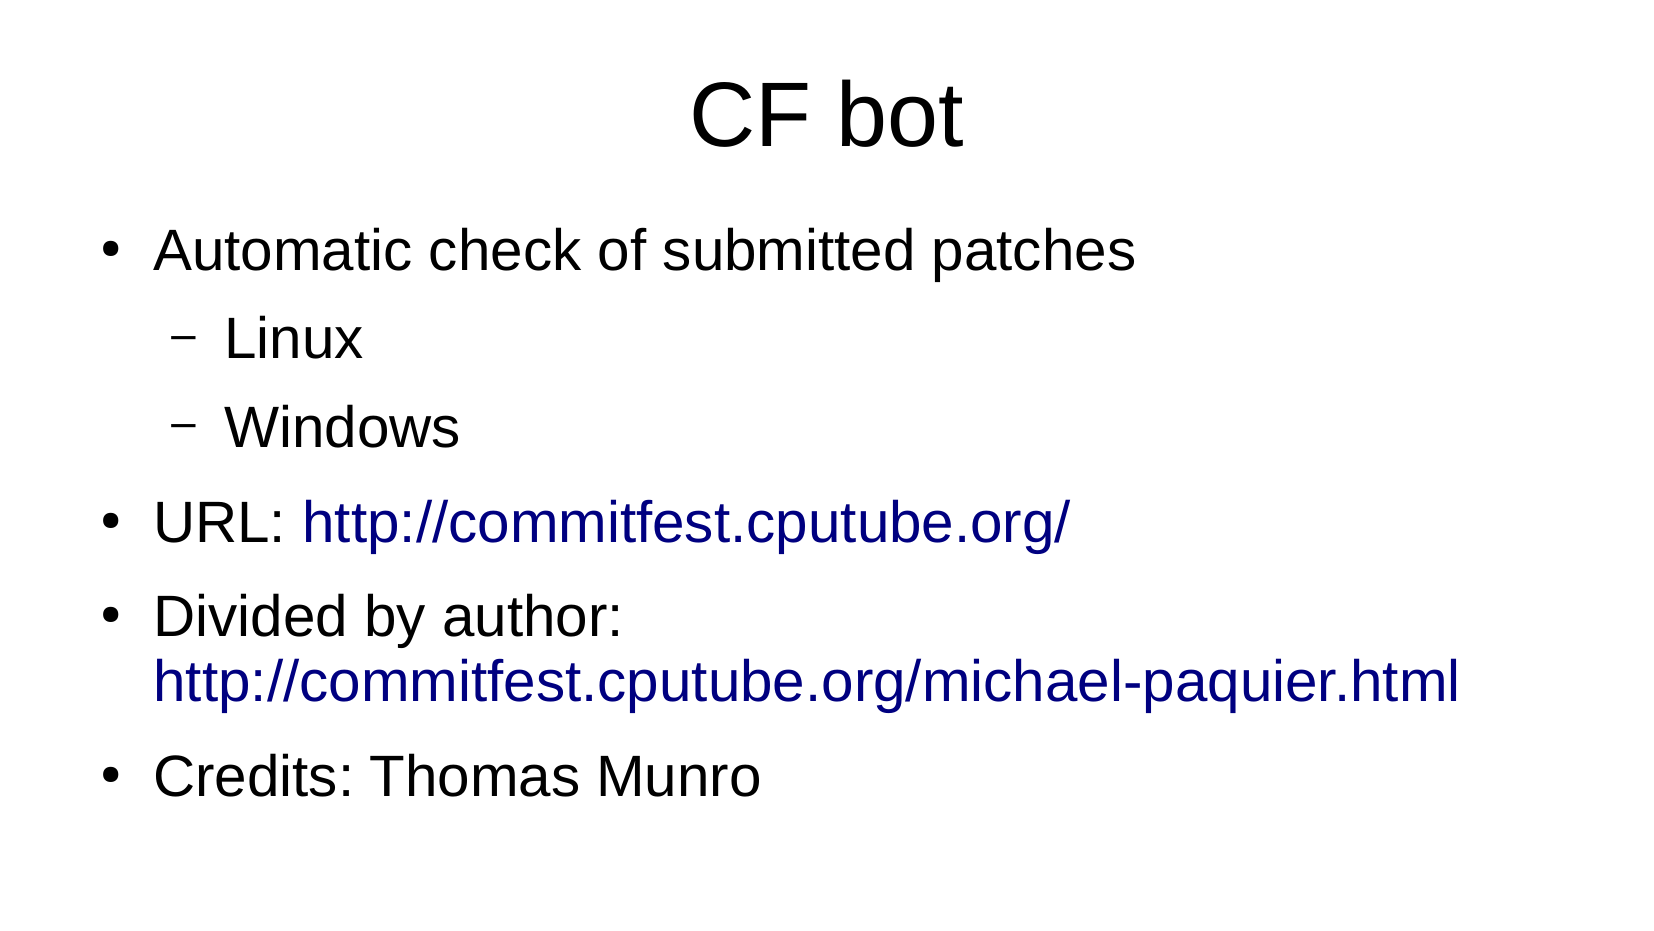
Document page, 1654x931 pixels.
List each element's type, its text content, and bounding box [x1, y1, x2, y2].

title CF bot [82, 37, 1571, 193]
list Automatic check of submitted patches Linux Windows URL: http://commitfest.cputube.org/ Divided by author: http://commitfest.cputube.org/michael-paquier.html Credits: Thomas Munro [82, 217, 1571, 811]
